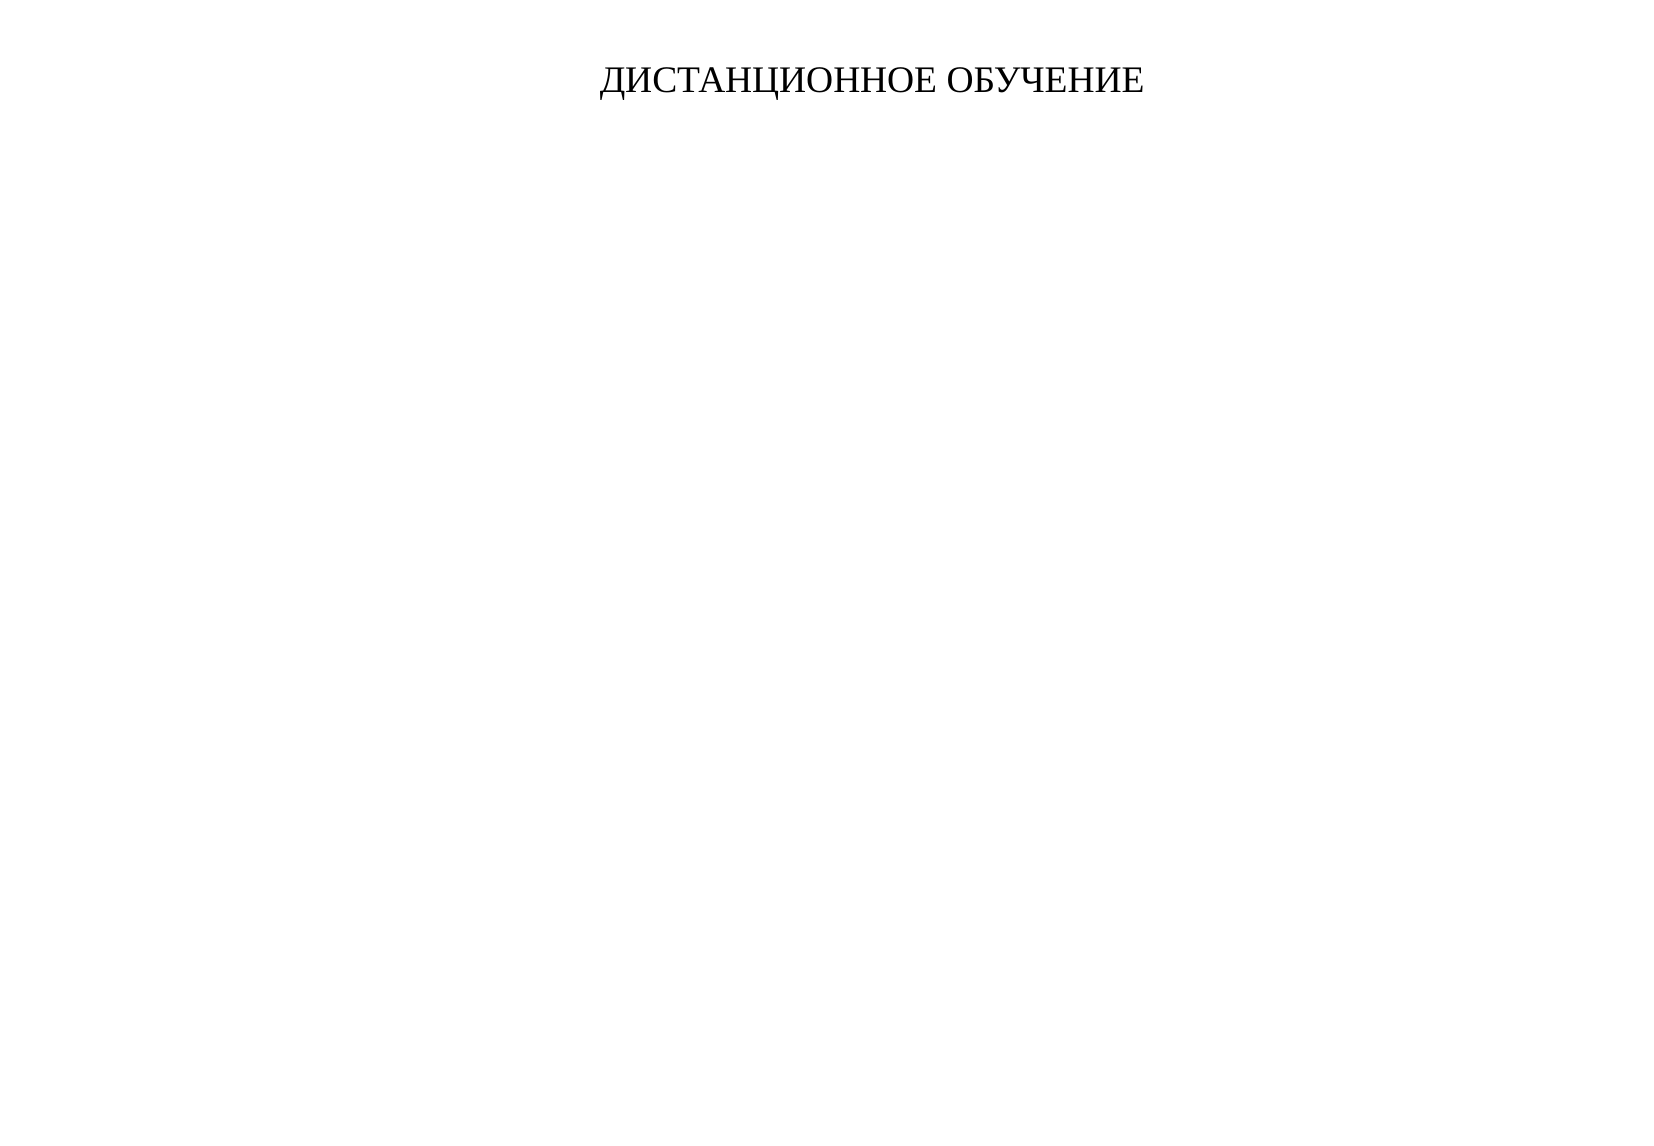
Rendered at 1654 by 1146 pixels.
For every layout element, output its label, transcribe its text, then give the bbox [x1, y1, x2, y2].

text_box ДИСТАНЦИОННОЕ ОБУЧЕНИЕ [240, 45, 1504, 110]
